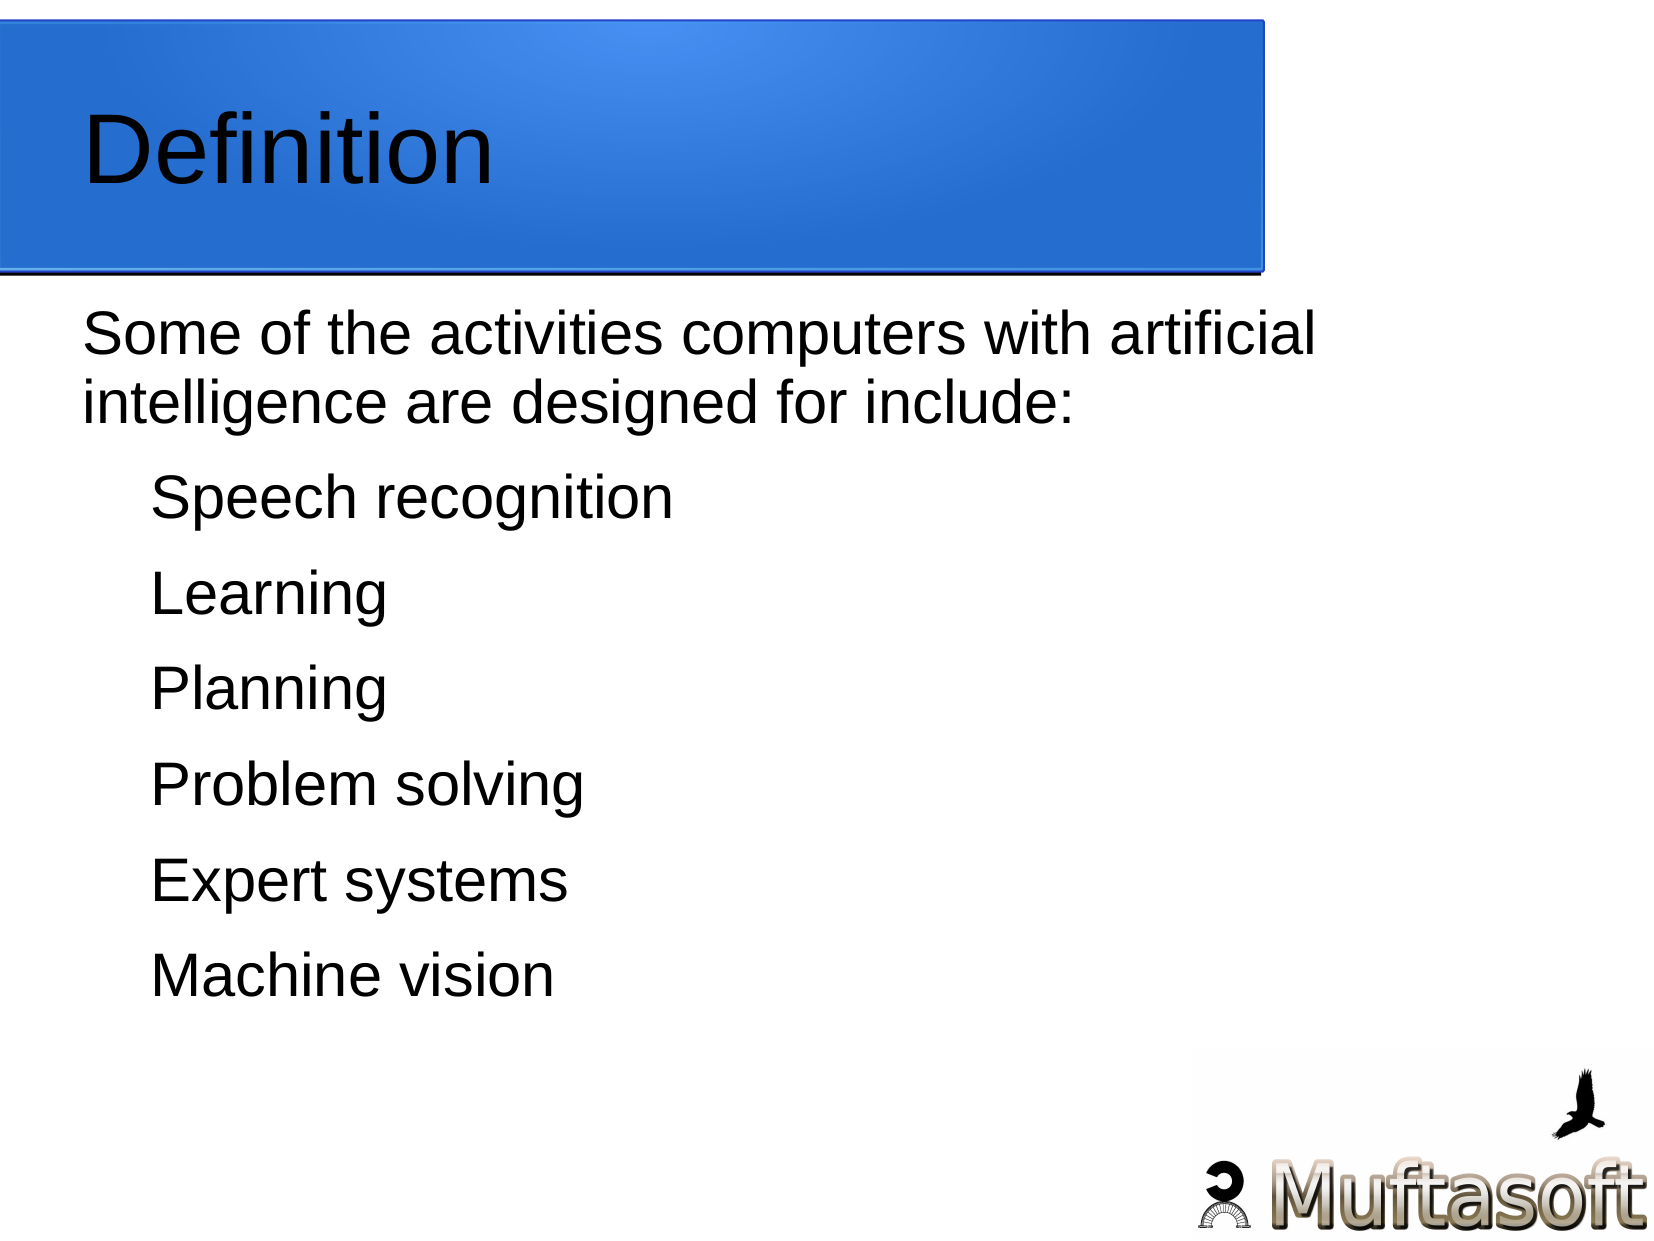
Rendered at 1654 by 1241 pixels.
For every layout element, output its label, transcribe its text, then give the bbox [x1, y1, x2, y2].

picture [1193, 1048, 1654, 1241]
list Some of the activities computers with artificial intelligence are designed for include: Speech recognition Learning Planning Problem solving Expert systems Machine vision [82, 299, 1571, 1019]
title Definition [82, 47, 1235, 252]
